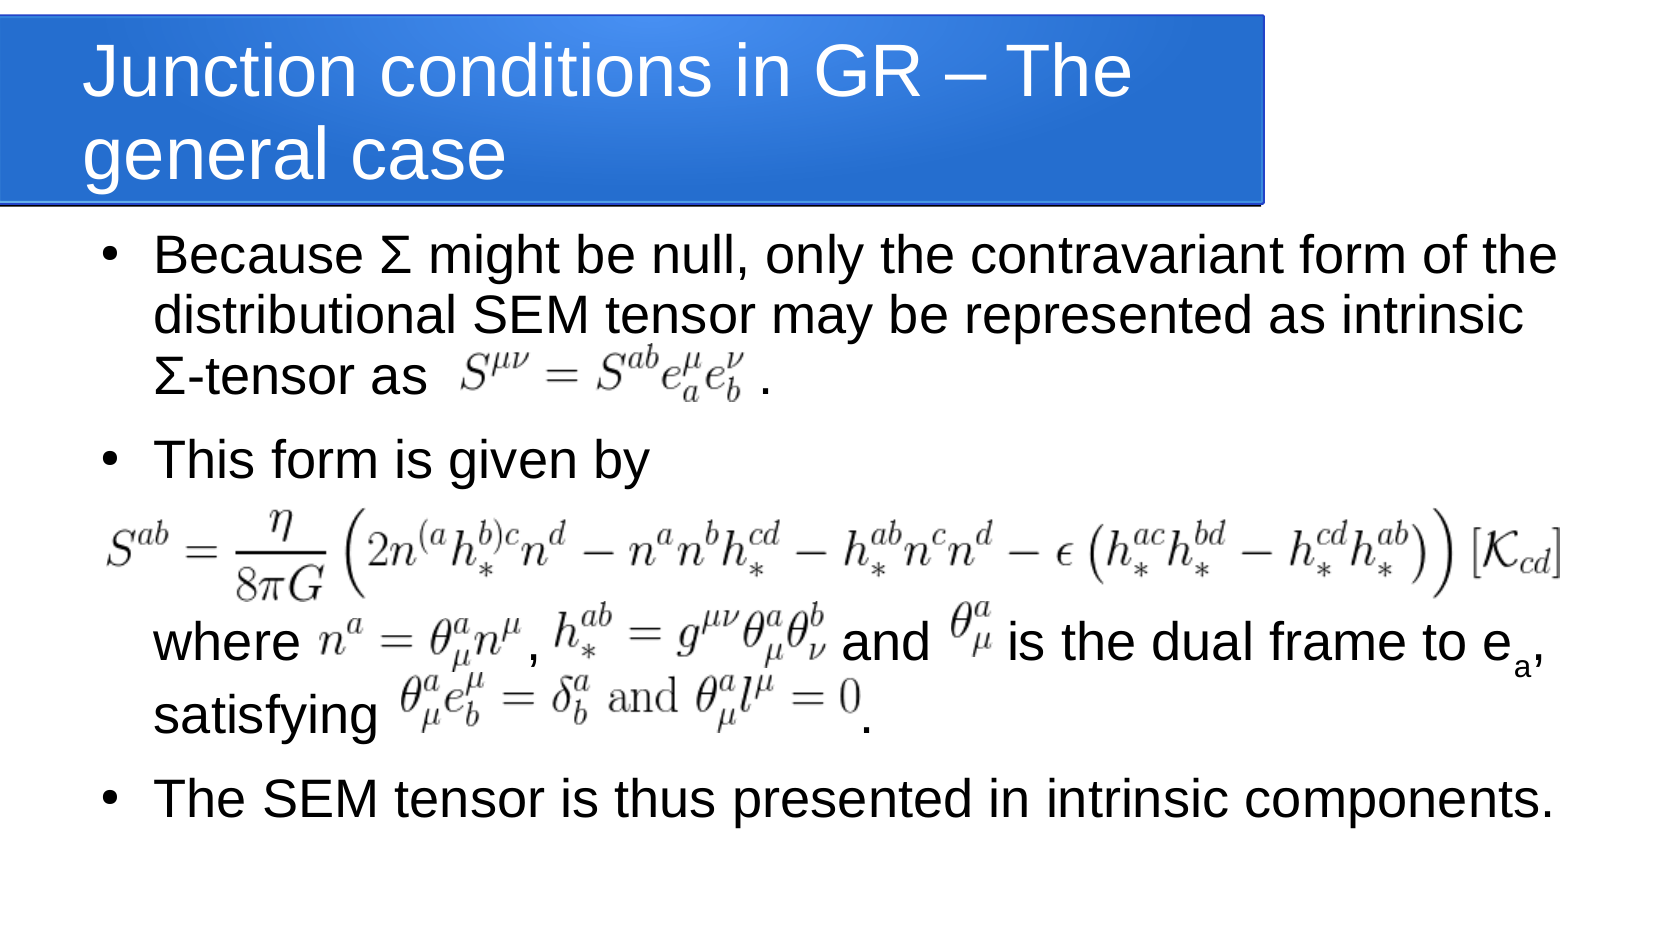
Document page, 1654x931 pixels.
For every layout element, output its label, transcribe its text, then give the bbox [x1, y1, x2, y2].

title Junction conditions in GR – The general case [82, 29, 1235, 195]
picture [318, 618, 861, 733]
picture [106, 507, 1560, 668]
list Because Σ might be null, only the contravariant form of the distributional SEM tensor may be represented as intrinsic Σ-tensor as . This form is given by where , and is the dual frame to ea, satisfying . The SEM tensor is thus presented in intrinsic components. [82, 224, 1571, 898]
picture [460, 343, 745, 402]
